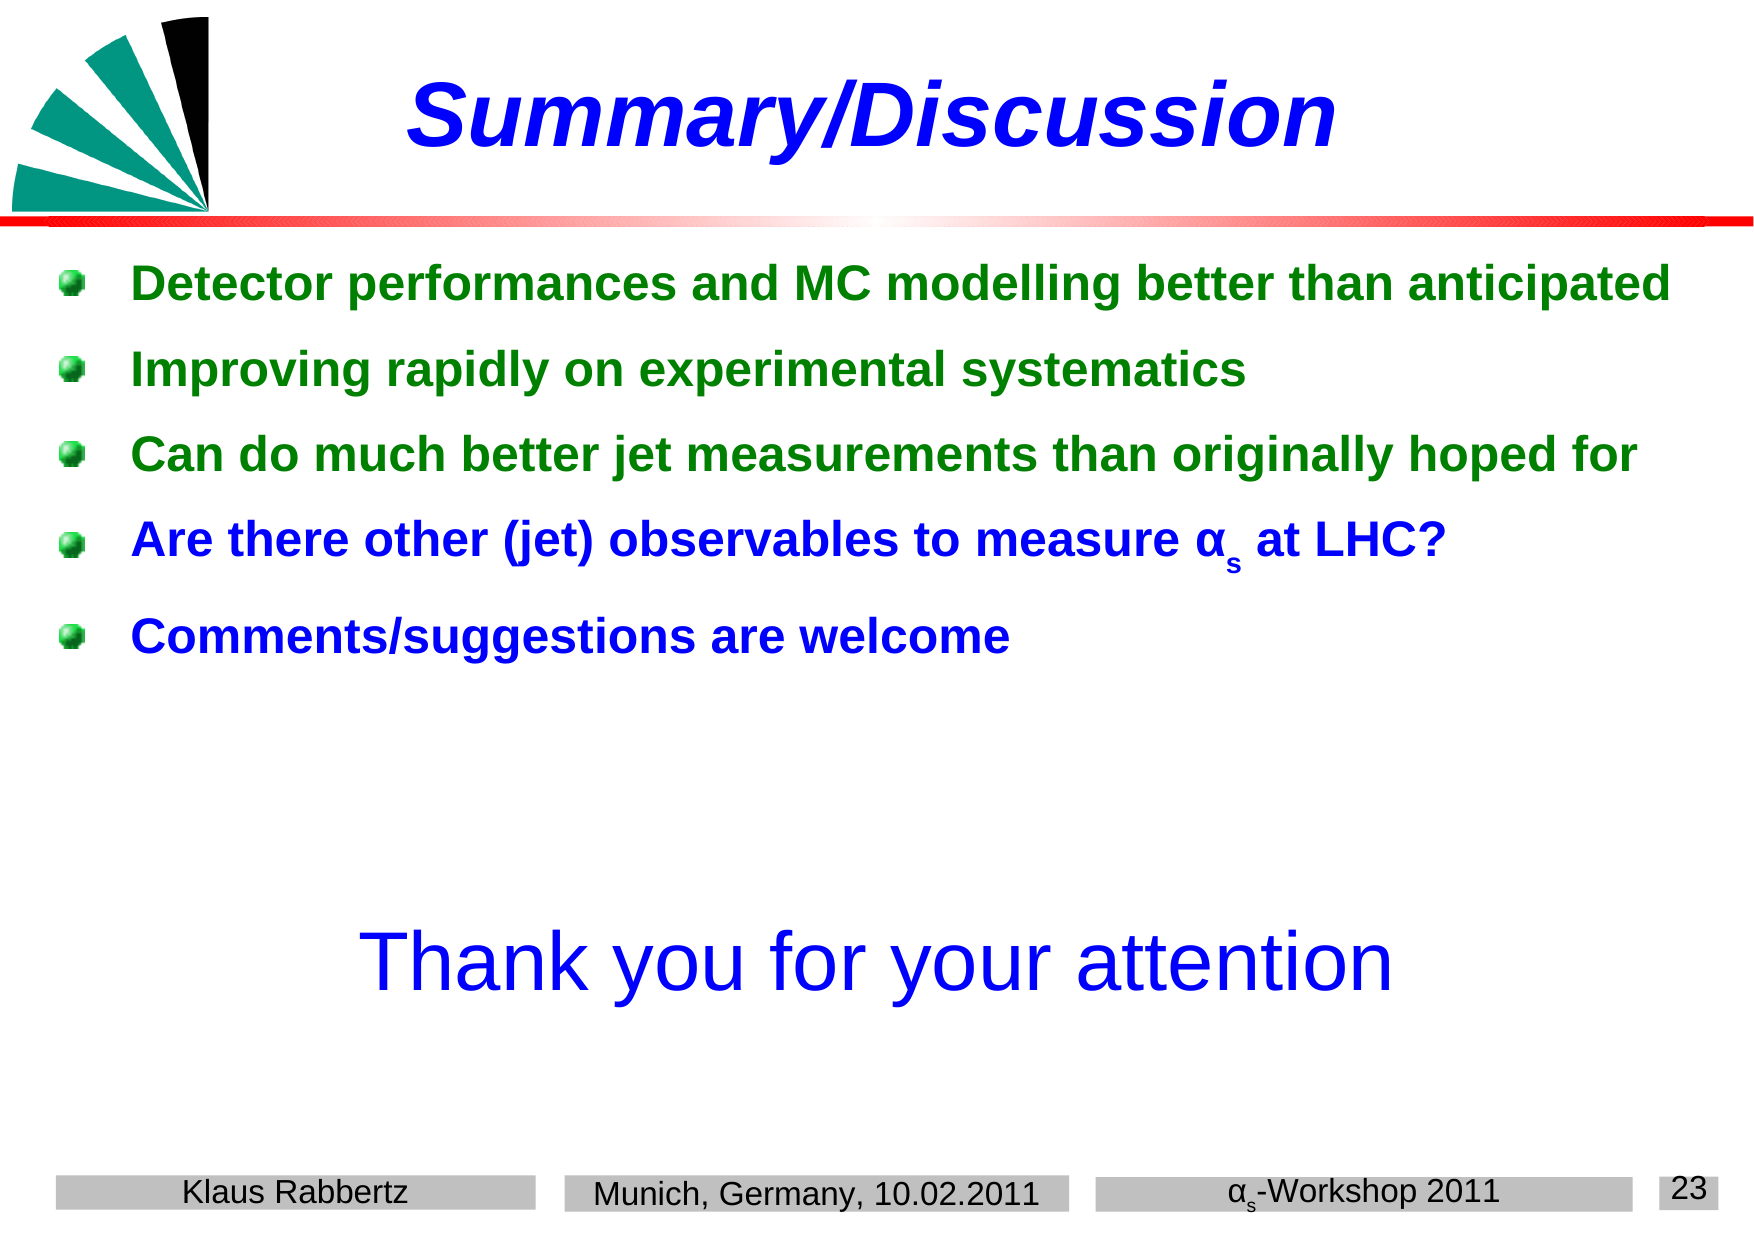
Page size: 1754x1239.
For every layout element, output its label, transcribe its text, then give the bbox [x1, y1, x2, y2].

list Detector performances and MC modelling better than anticipated Improving rapidly on experimental systematics Can do much better jet measurements than originally hoped for Are there other (jet) observables to measure αs at LHC? Comments/suggestions are welcome [47, 255, 1731, 750]
text_box Thank you for your attention [346, 908, 1408, 1014]
picture [12, 17, 209, 214]
title Summary/Discussion [220, 16, 1525, 213]
